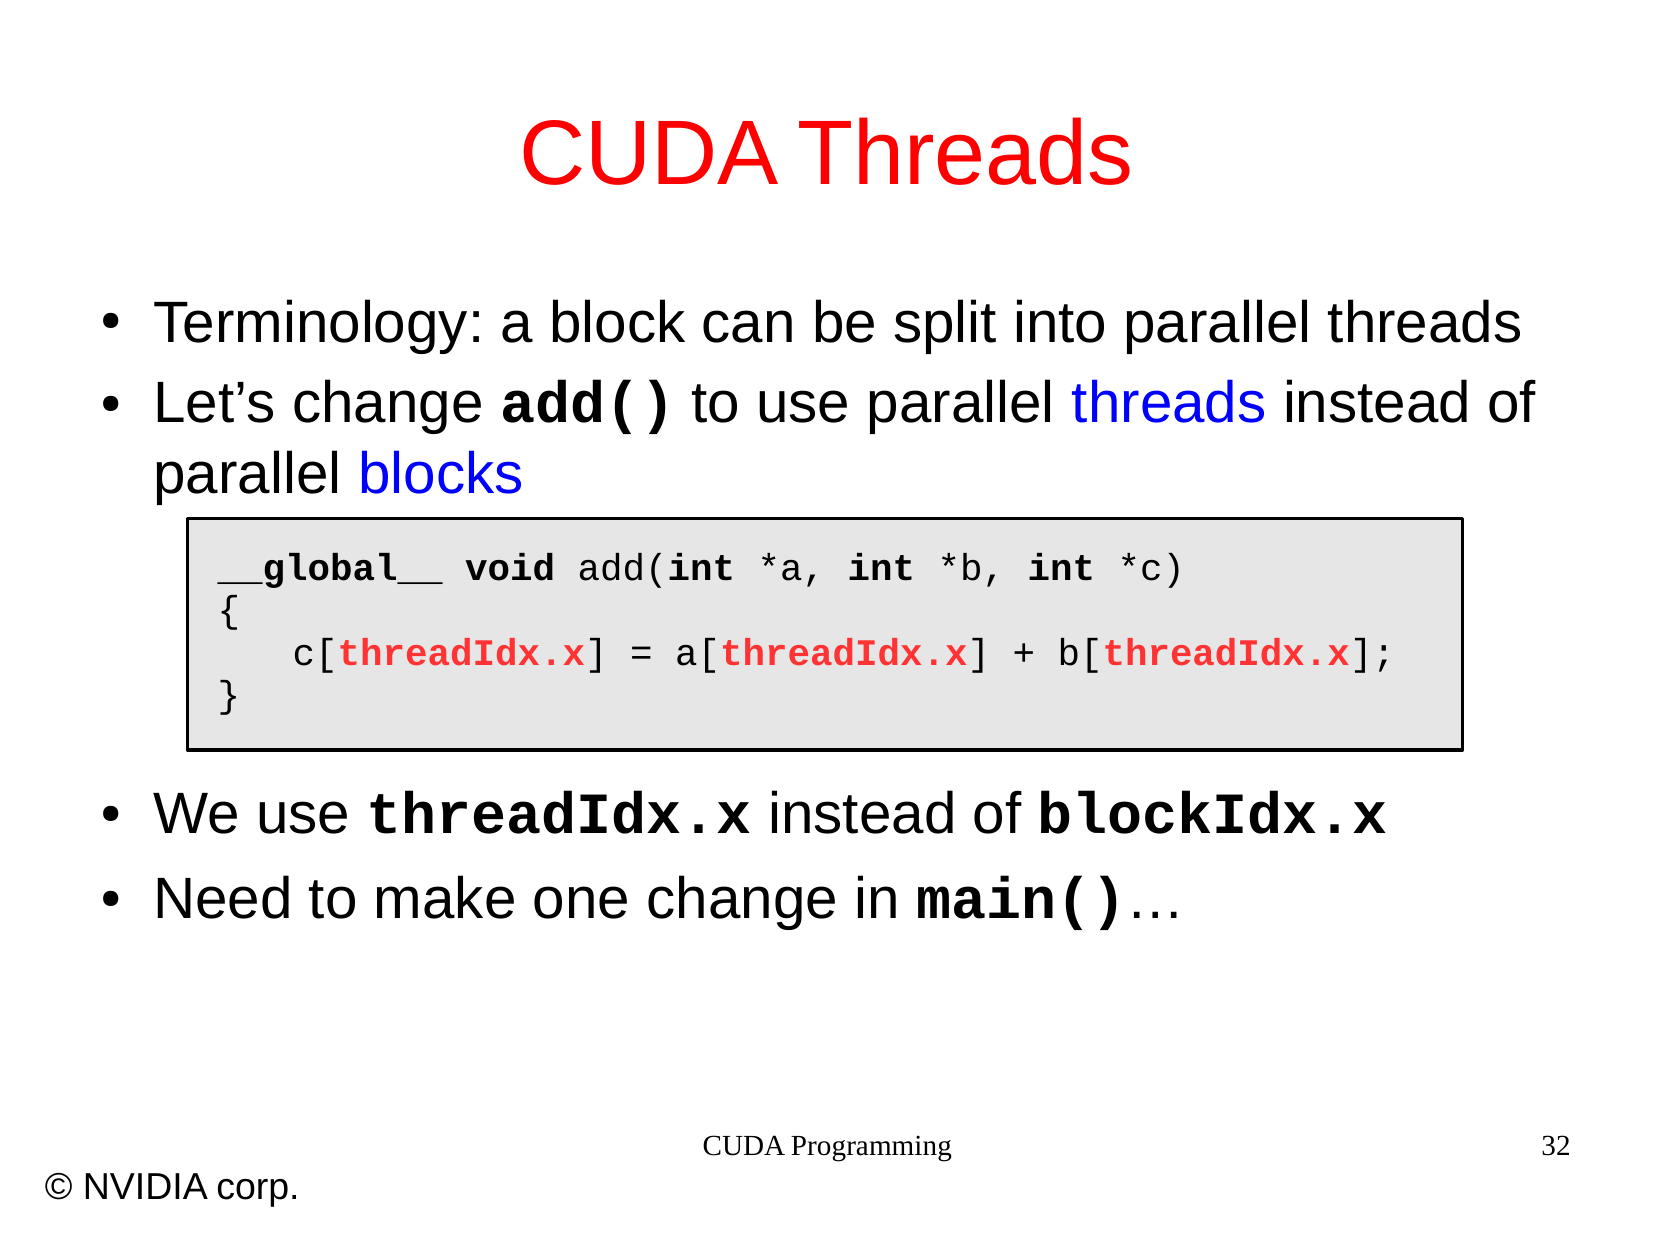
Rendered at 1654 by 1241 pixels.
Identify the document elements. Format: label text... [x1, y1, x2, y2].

text_box __global__ void add(int *a, int *b, int *c) { c[threadIdx.x] = a[threadIdx.x] + b[threadIdx.x]; } [187, 518, 1463, 751]
text_box © NVIDIA corp. [30, 1158, 331, 1216]
title CUDA Threads [82, 49, 1571, 257]
list Terminology: a block can be split into parallel threads Let’s change add() to use parallel threads instead of parallel blocks We use threadIdx.x instead of blockIdx.x Need to make one change in main()… [82, 290, 1571, 1109]
